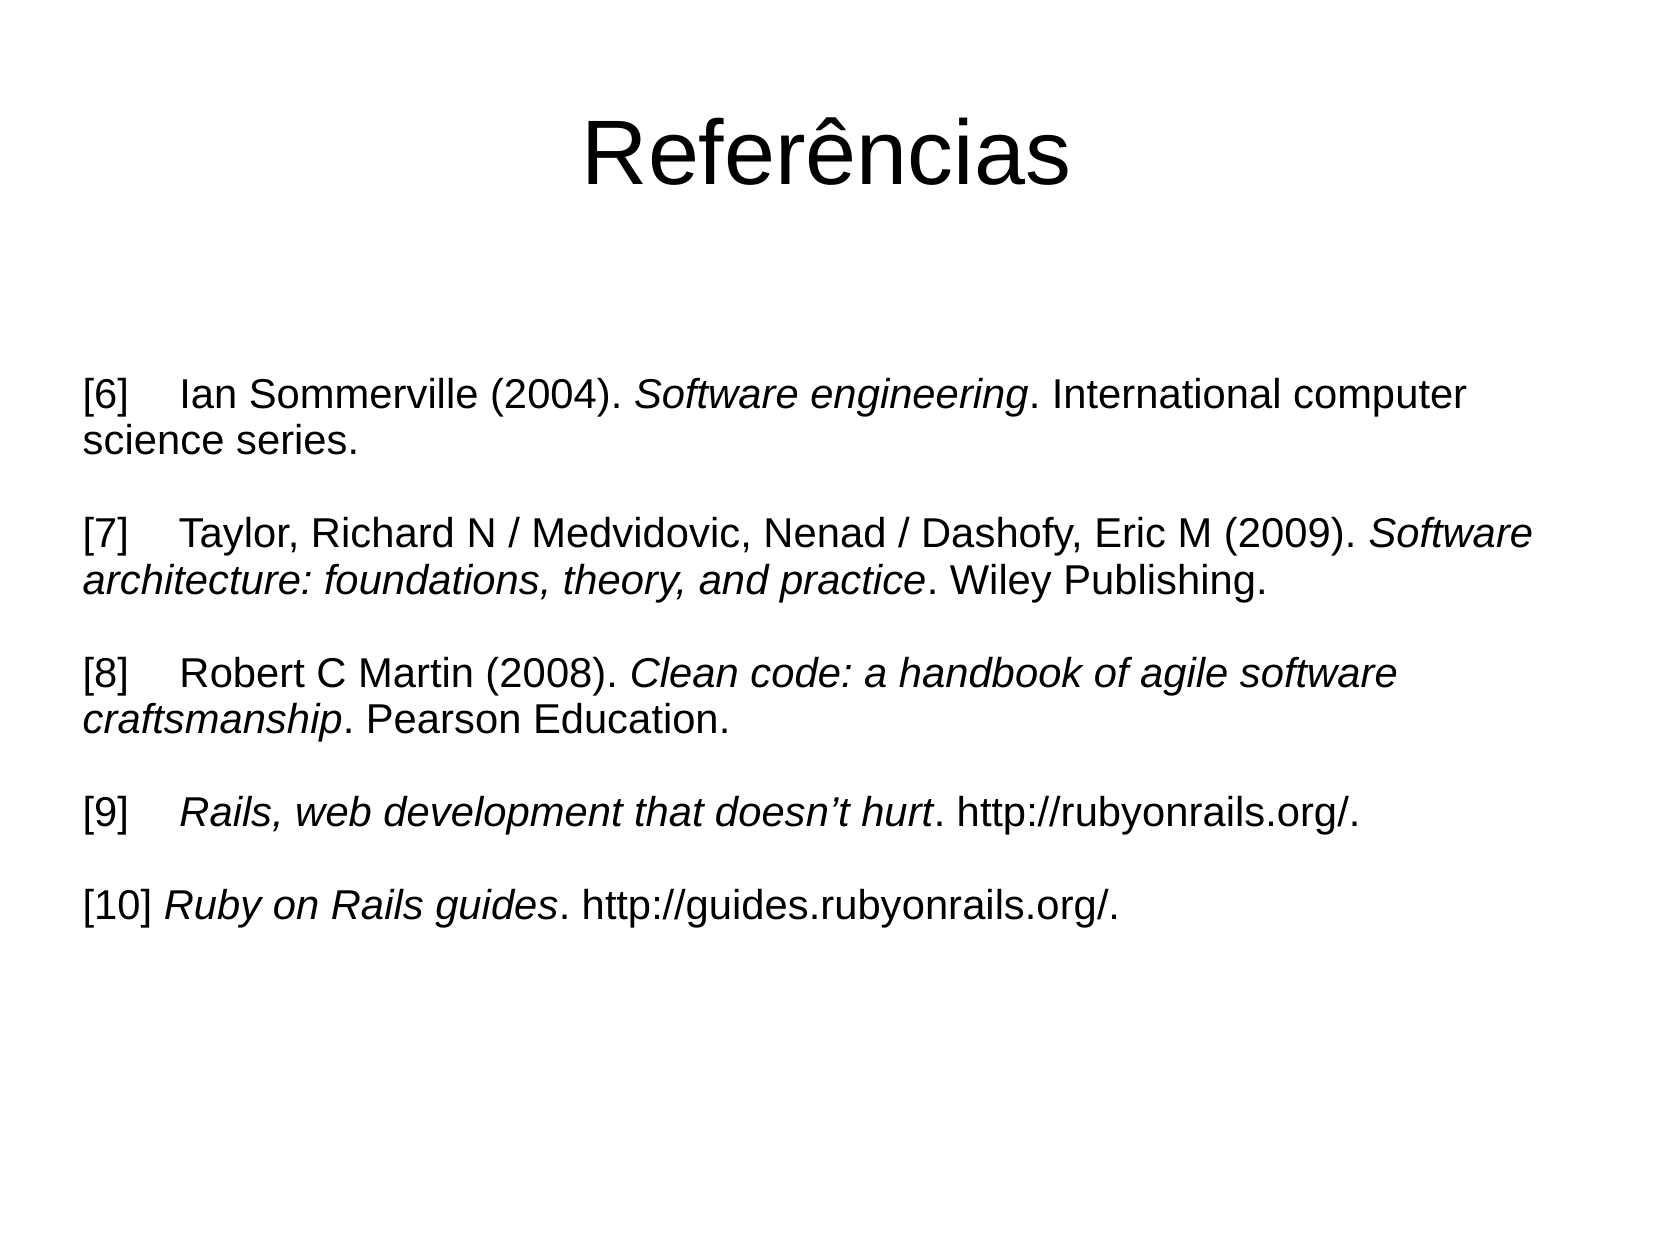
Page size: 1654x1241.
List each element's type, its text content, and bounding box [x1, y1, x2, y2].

title Referências [82, 49, 1571, 257]
subtitle [6] Ian Sommerville (2004). Software engineering. International computer science series. [7] Taylor, Richard N / Medvidovic, Nenad / Dashofy, Eric M (2009). Software architecture: foundations, theory, and practice. Wiley Publishing. [8] Robert C Martin (2008). Clean code: a handbook of agile software craftsmanship. Pearson Education. [9] Rails, web development that doesn’t hurt. http://rubyonrails.org/. [10] Ruby on Rails guides. http://guides.rubyonrails.org/. [82, 289, 1571, 1010]
